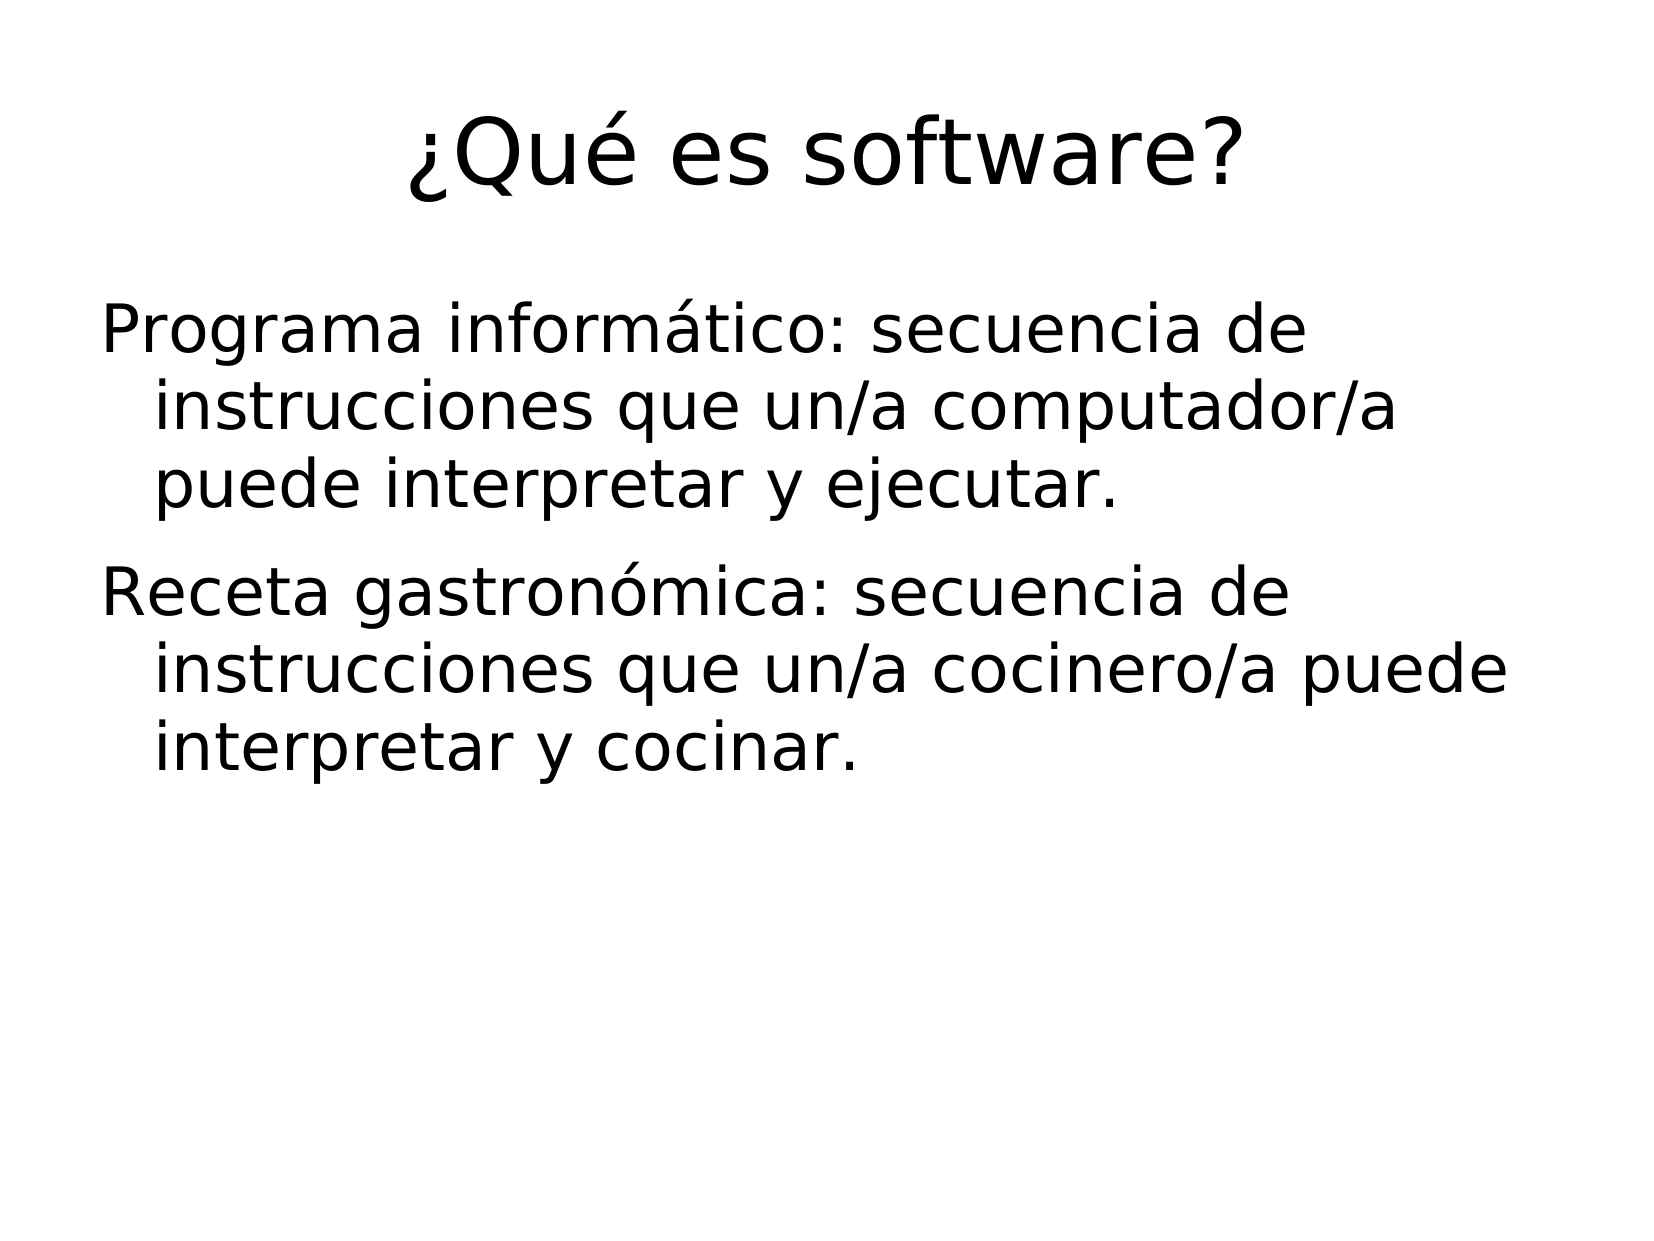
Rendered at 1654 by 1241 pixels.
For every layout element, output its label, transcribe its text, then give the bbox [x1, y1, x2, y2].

list Programa informático: secuencia de instrucciones que un/a computador/a puede interpretar y ejecutar. Receta gastronómica: secuencia de instrucciones que un/a cocinero/a puede interpretar y cocinar. [82, 290, 1571, 1094]
title ¿Qué es software? [82, 56, 1571, 250]
